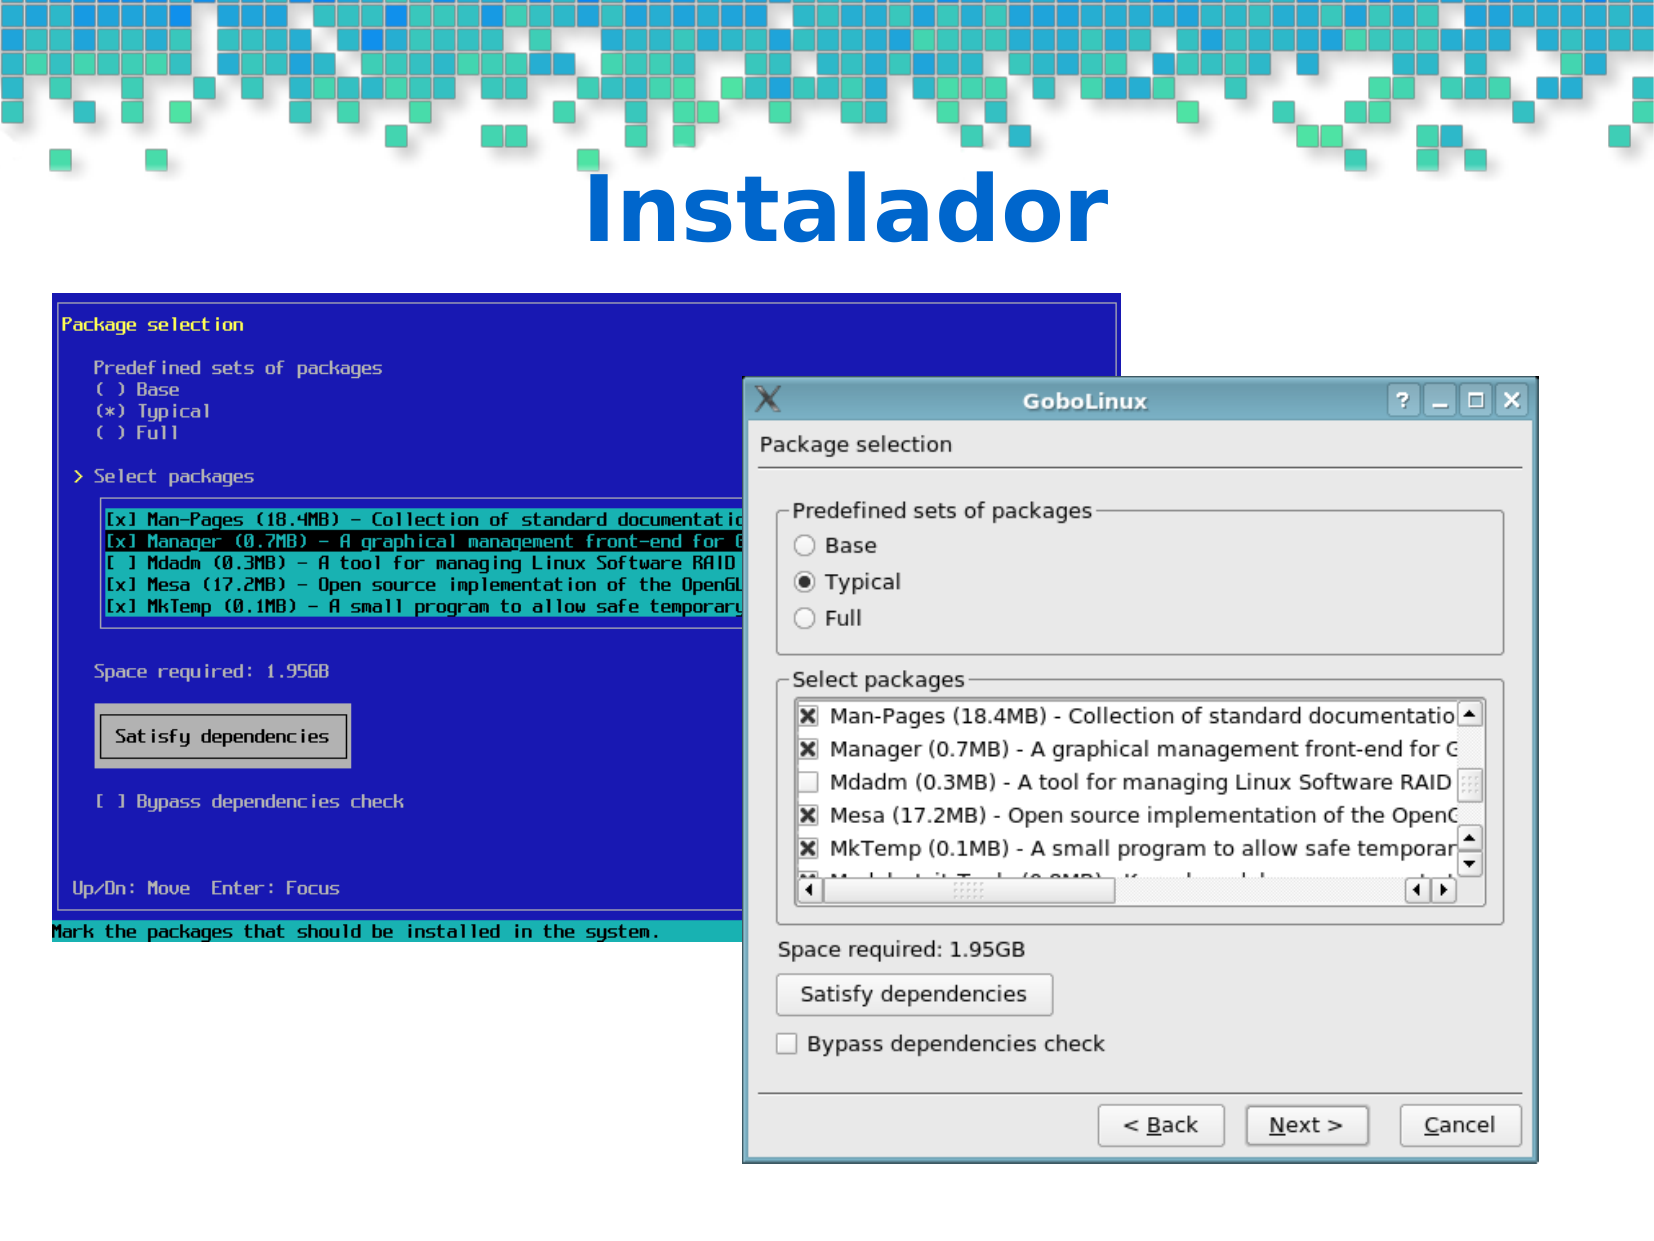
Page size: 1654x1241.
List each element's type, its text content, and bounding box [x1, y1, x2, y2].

picture [52, 293, 1539, 1164]
text_box [95, 270, 1575, 1182]
picture [0, 0, 1654, 185]
title Instalador [112, 132, 1581, 287]
